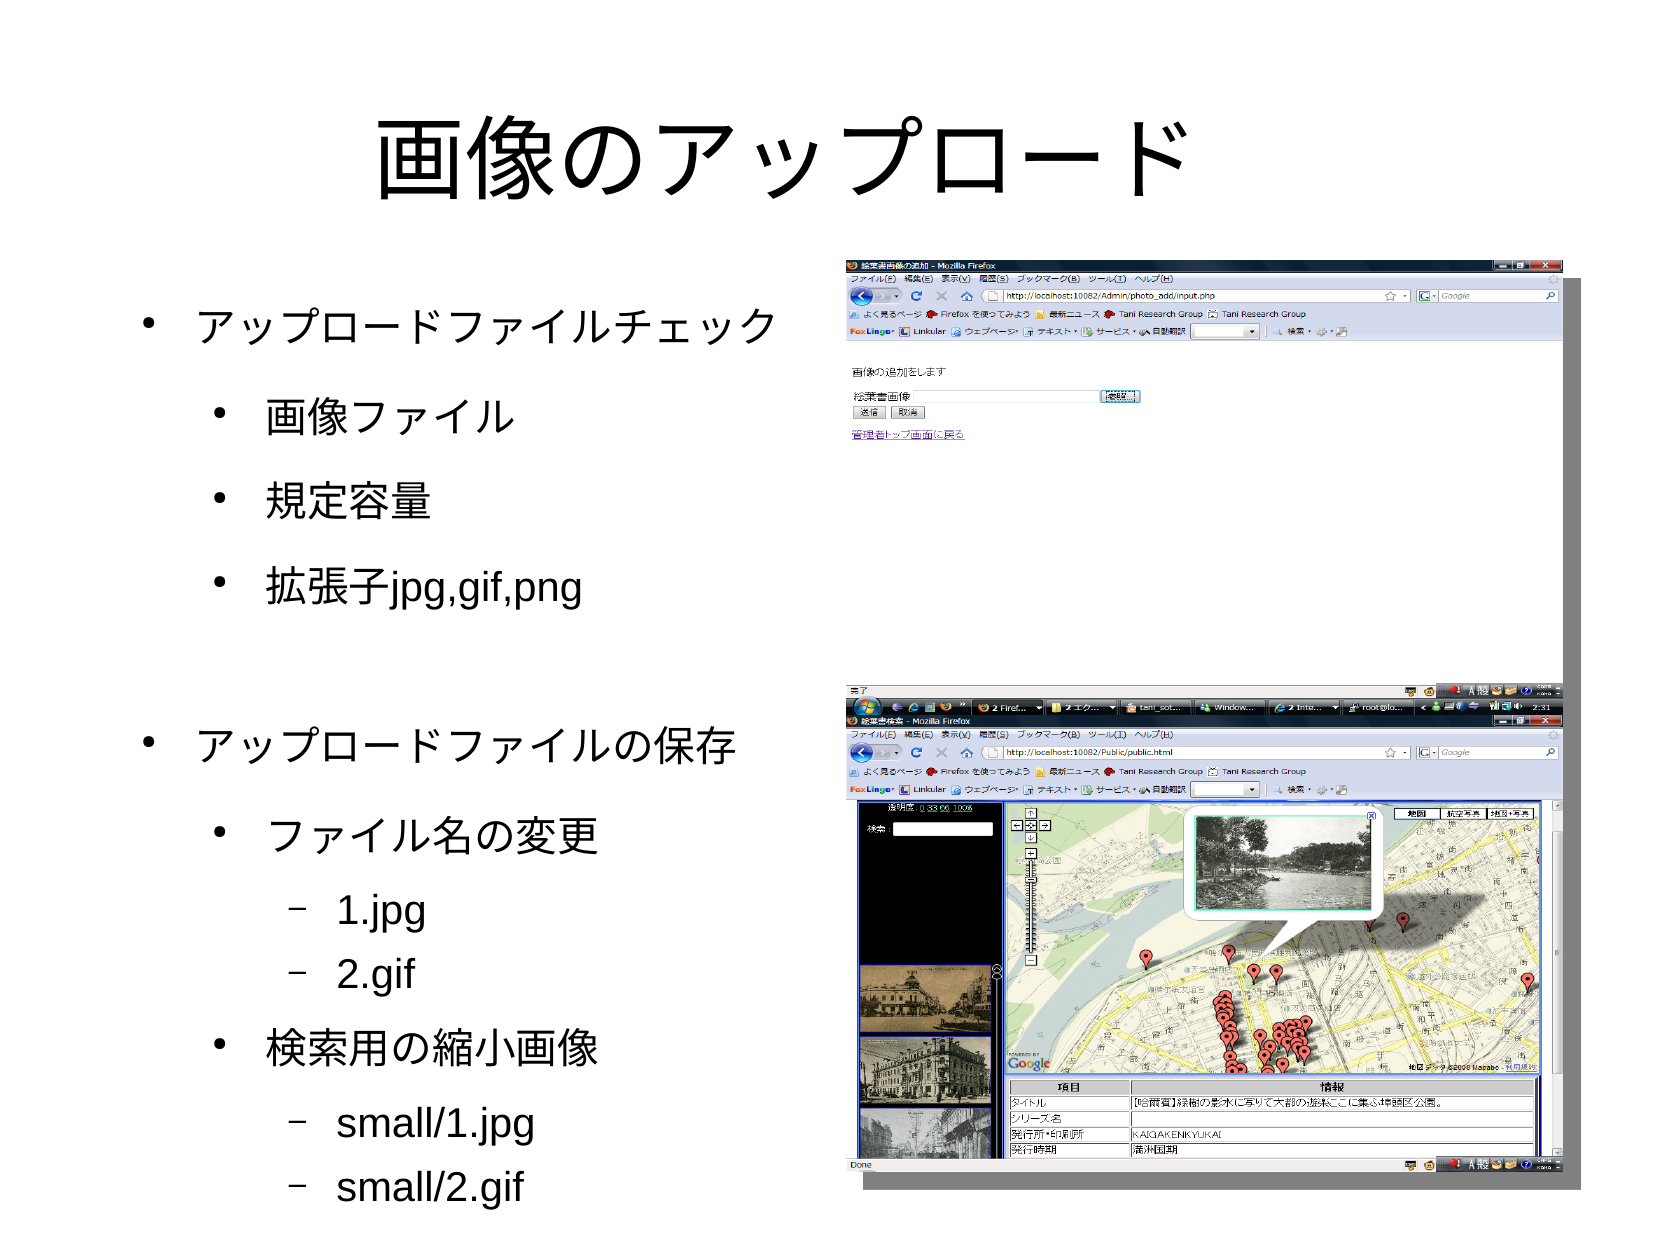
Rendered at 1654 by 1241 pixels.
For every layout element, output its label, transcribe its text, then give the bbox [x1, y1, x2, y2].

title 画像のアップロード [82, 31, 1491, 275]
list アップロードファイルチェック 画像ファイル 規定容量 拡張子jpg,gif,png アップロードファイルの保存 ファイル名の変更 1.jpg 2.gif 検索用の縮小画像 small/1.jpg small/2.gif [123, 294, 846, 1103]
picture [846, 260, 1563, 1172]
